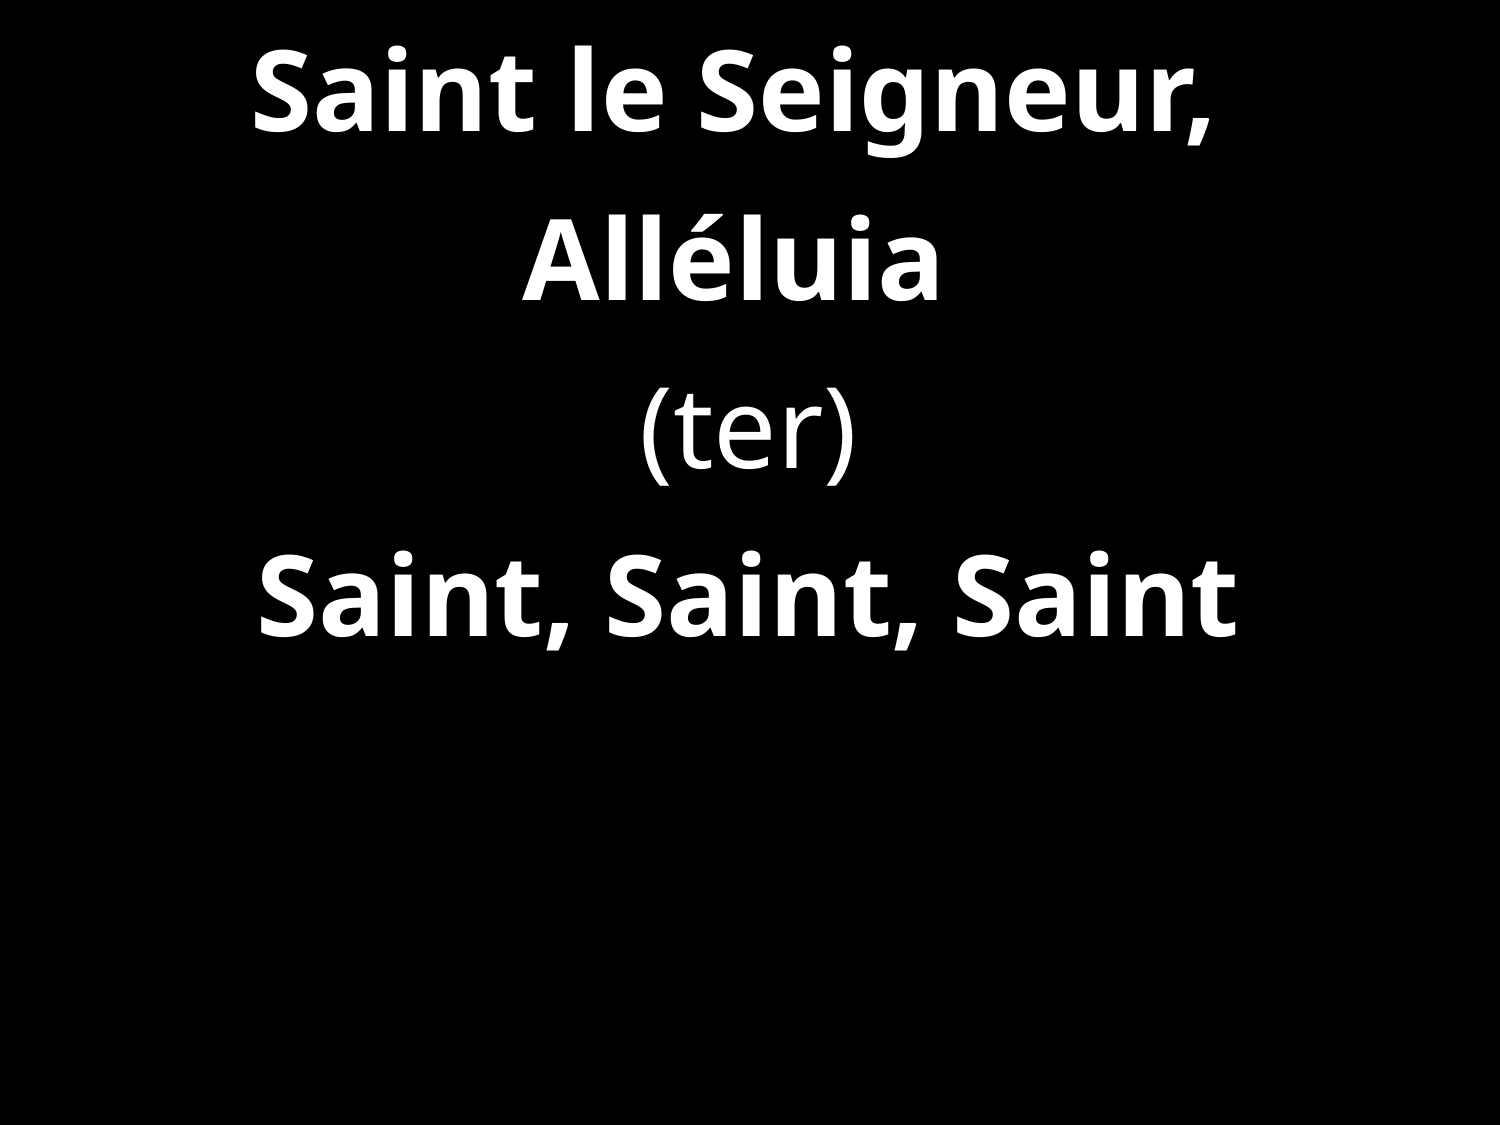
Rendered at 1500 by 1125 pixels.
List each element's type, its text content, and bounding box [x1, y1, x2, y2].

list Saint le Seigneur, Alléluia (ter) Saint, Saint, Saint [0, 11, 1498, 1125]
